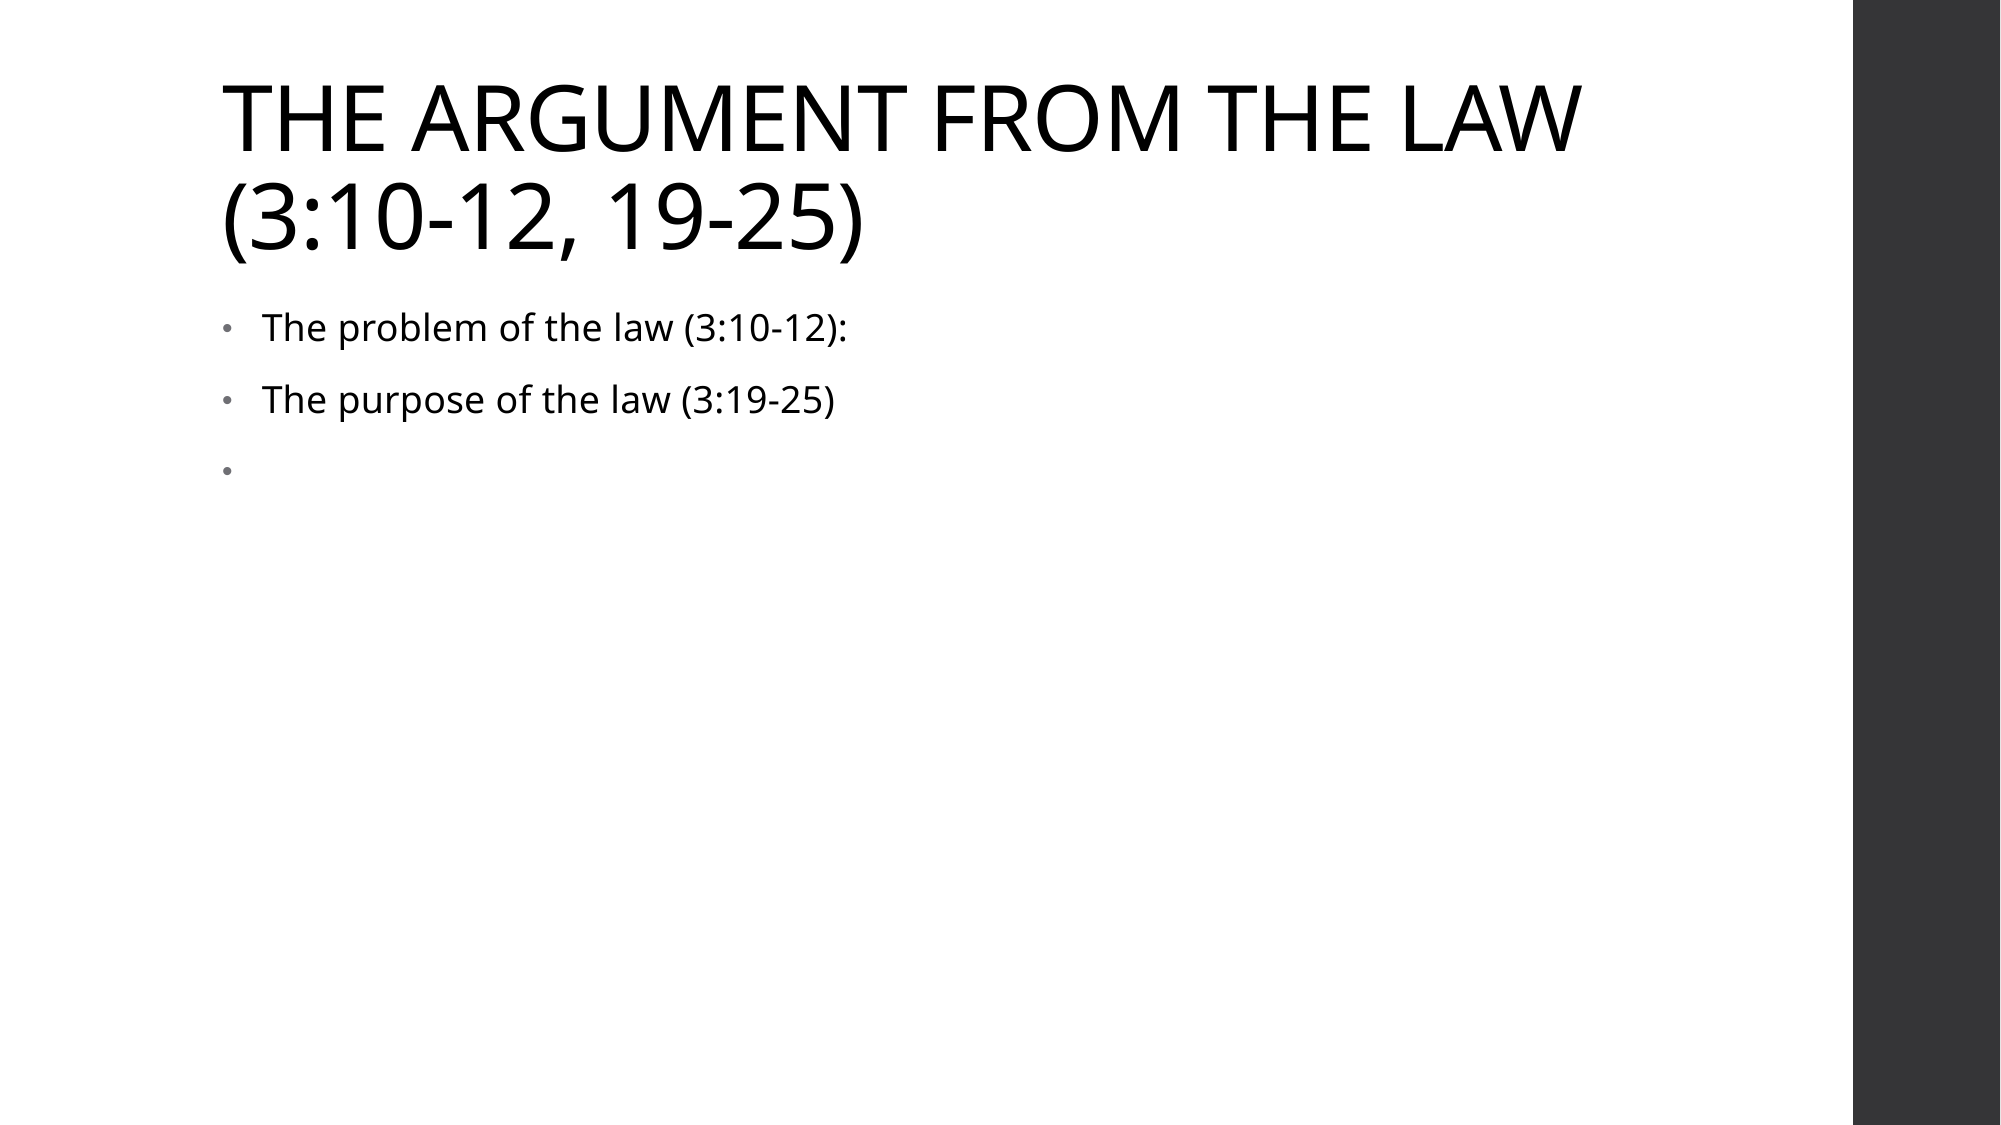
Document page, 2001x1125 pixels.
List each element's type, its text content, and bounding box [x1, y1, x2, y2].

list The problem of the law (3:10-12): The purpose of the law (3:19-25) [206, 299, 1617, 1014]
title THE ARGUMENT FROM THE LAW (3:10-12, 19-25) [206, 60, 1797, 278]
